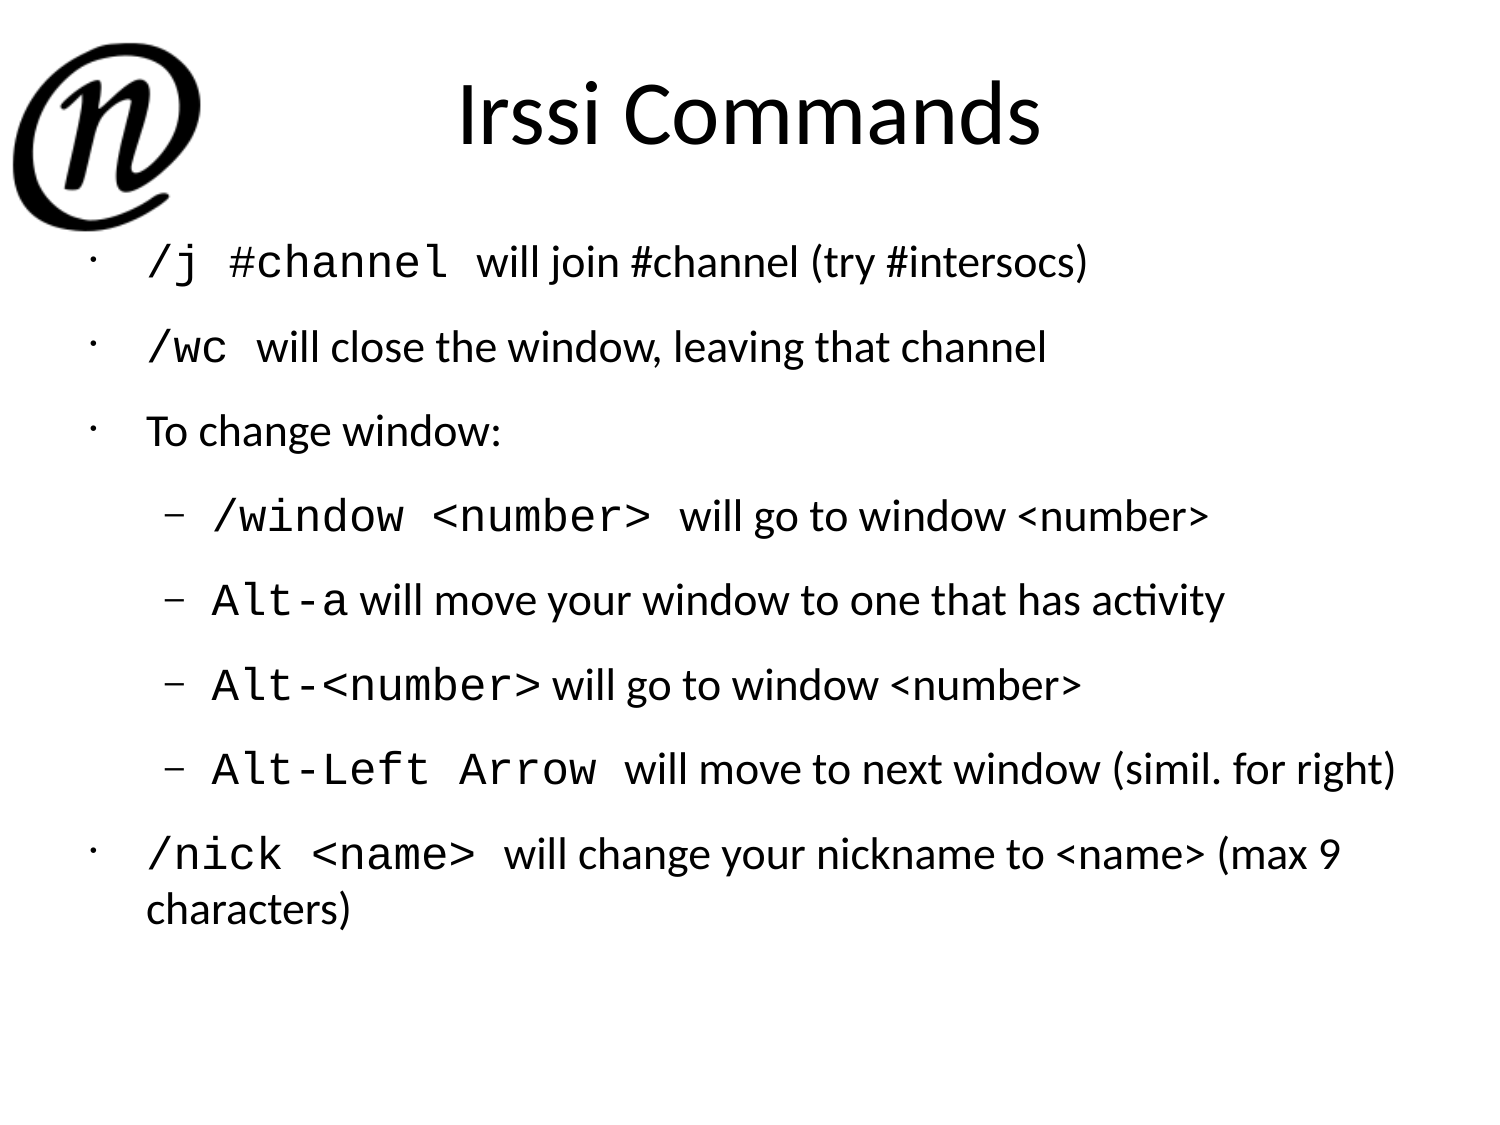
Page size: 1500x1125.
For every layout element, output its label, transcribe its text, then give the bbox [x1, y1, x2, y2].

title Irssi Commands [75, 45, 1425, 224]
picture [0, 30, 214, 245]
list /j #channel will join #channel (try #intersocs) /wc will close the window, leaving that channel To change window: /window <number> will go to window <number> Alt-a will move your window to one that has activity Alt-<number> will go to window <number> Alt-Left Arrow will move to next window (simil. for right) /nick <name> will change your nickname to <name> (max 9 characters) [75, 224, 1447, 967]
